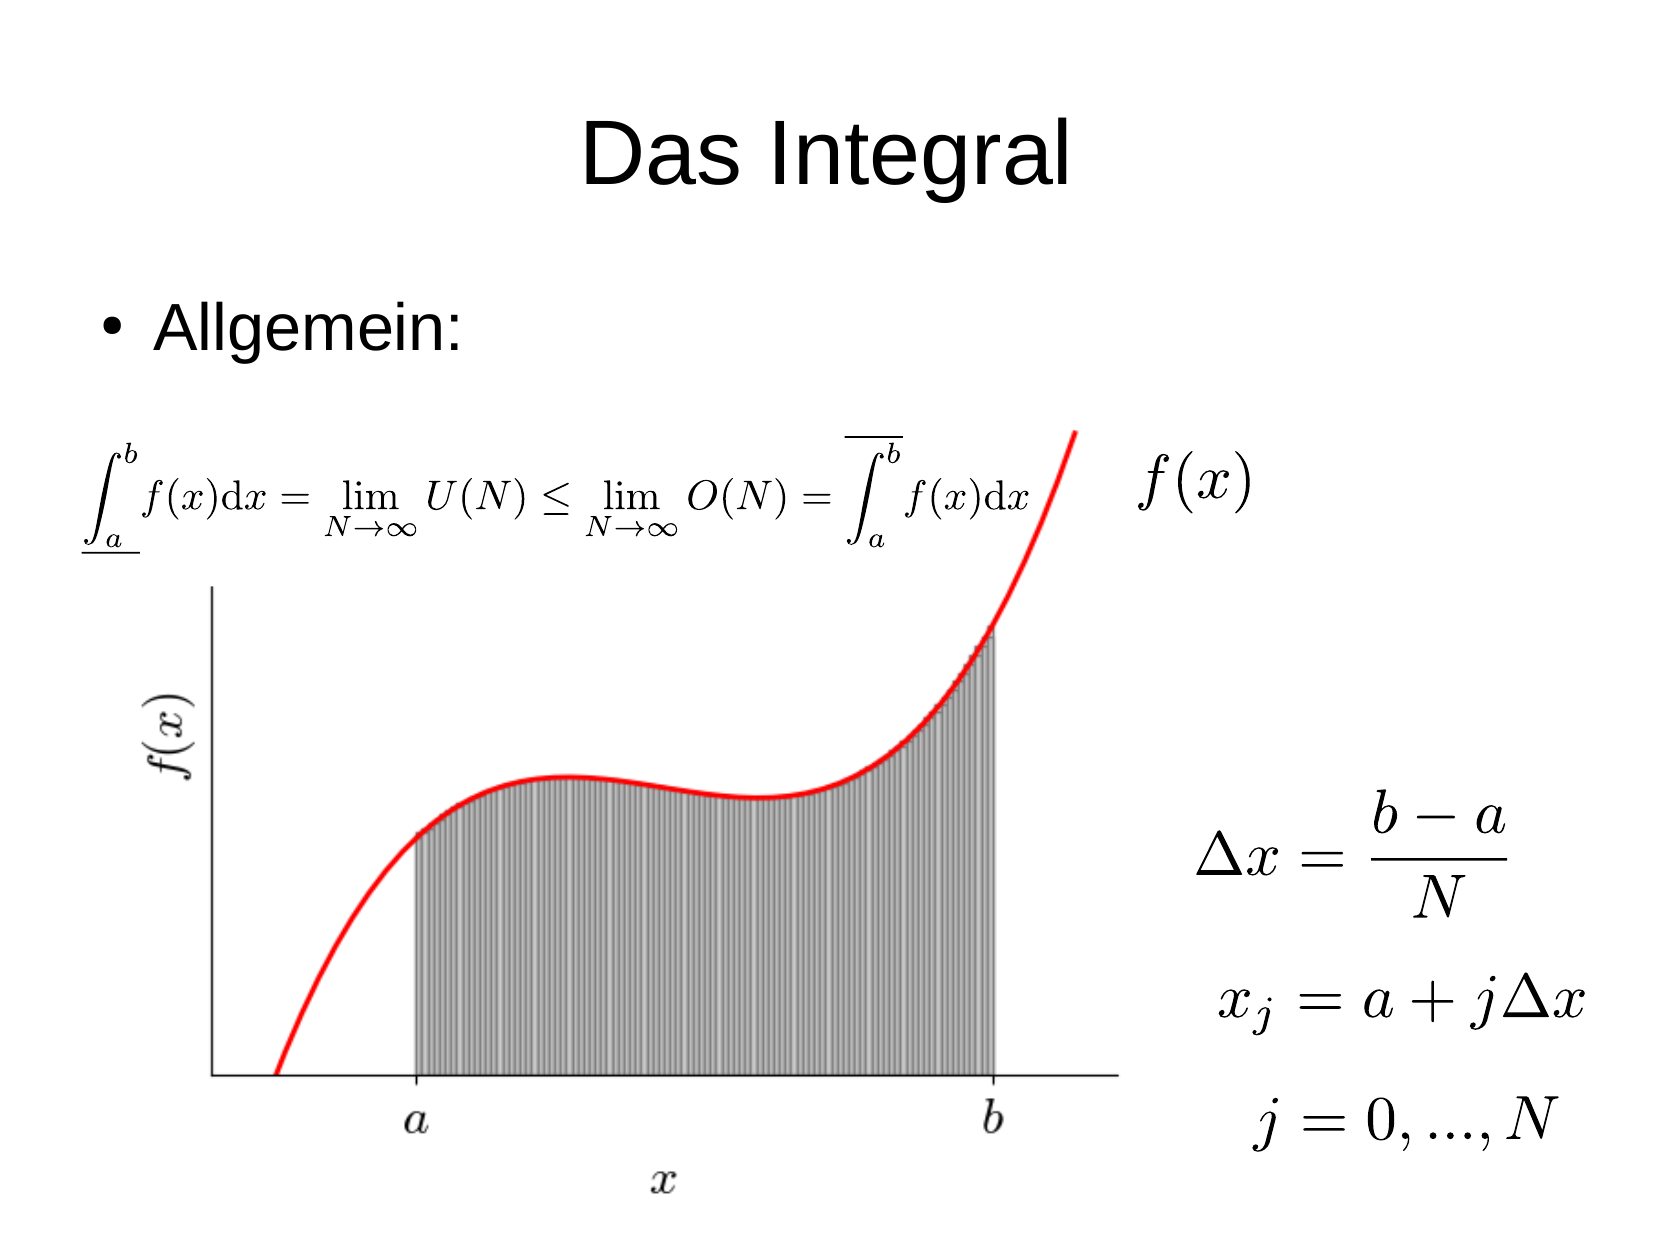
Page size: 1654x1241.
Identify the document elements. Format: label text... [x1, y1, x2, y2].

picture [122, 1094, 1141, 1224]
title Das Integral [82, 56, 1571, 250]
text_box [1193, 789, 1508, 918]
list Allgemein: [82, 290, 1571, 1094]
text_box [1134, 451, 1256, 514]
text_box [1216, 972, 1588, 1036]
text_box [81, 383, 1031, 587]
text_box [1252, 1096, 1561, 1152]
